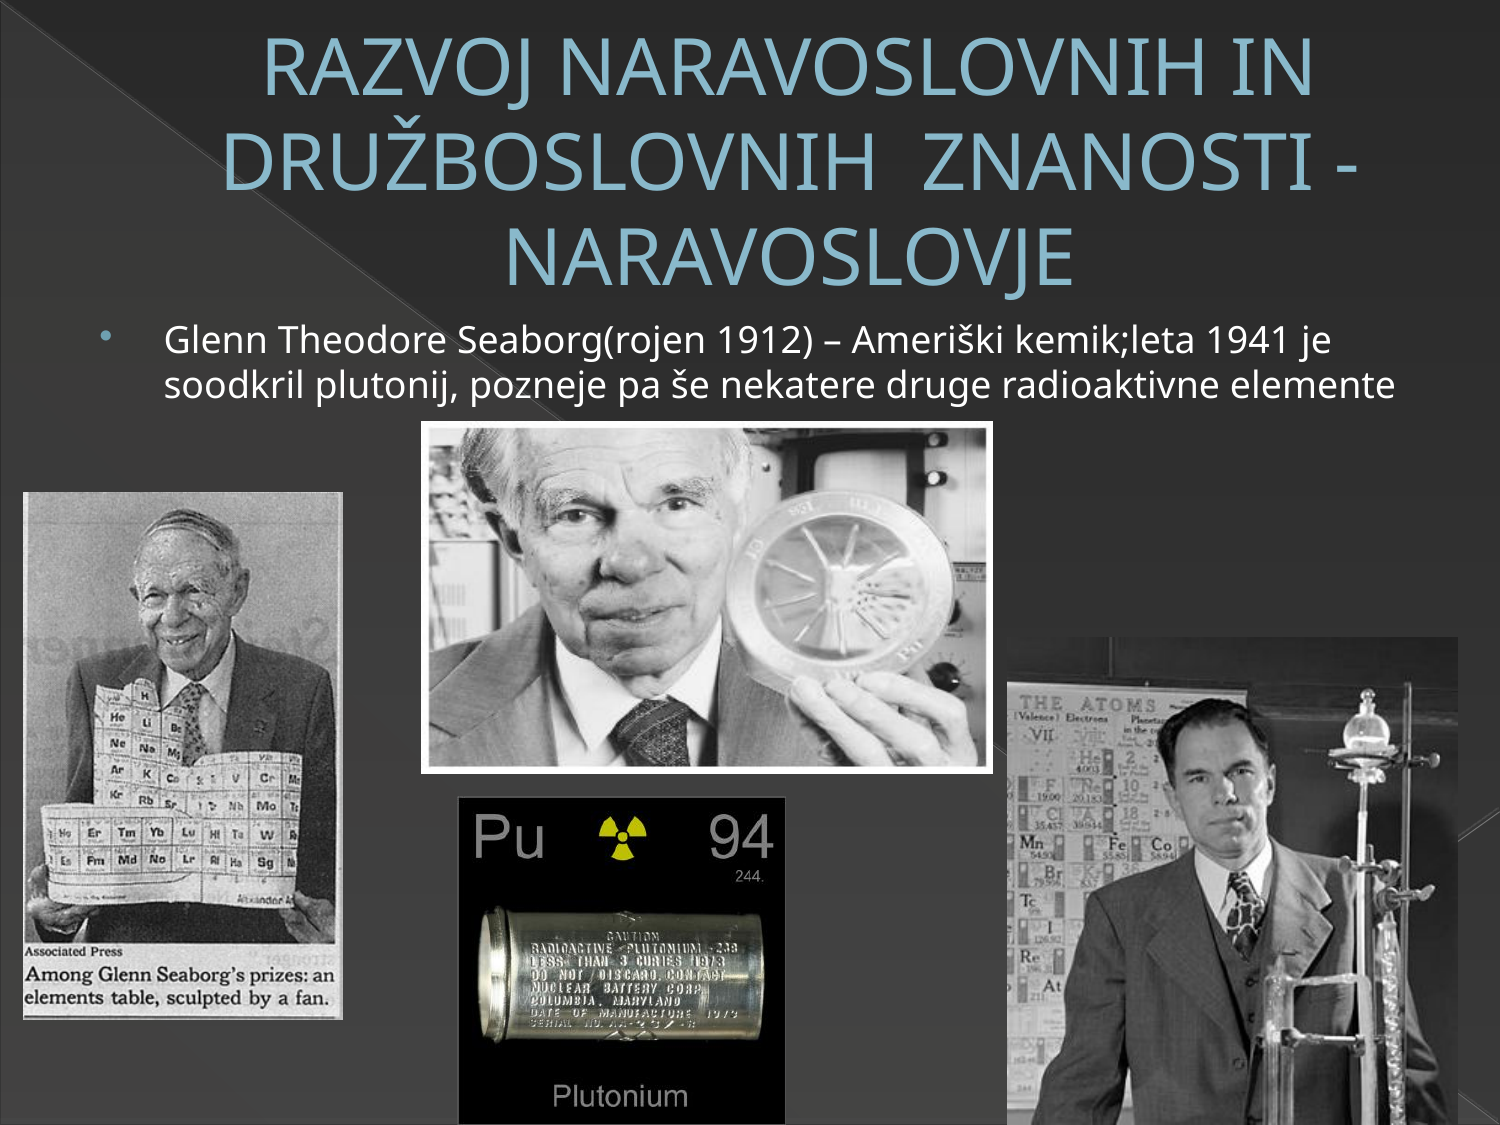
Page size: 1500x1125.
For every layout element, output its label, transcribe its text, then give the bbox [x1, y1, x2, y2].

picture [457, 796, 786, 1125]
picture [23, 492, 343, 1020]
picture [421, 421, 993, 774]
title RAZVOJ NARAVOSLOVNIH IN DRUŽBOSLOVNIH ZNANOSTI - NARAVOSLOVJE [75, 43, 1425, 274]
list Glenn Theodore Seaborg(rojen 1912) – Ameriški kemik;leta 1941 je soodkril plutonij, pozneje pa še nekatere druge radioaktivne elemente [75, 308, 1425, 1059]
picture [1007, 637, 1458, 1125]
